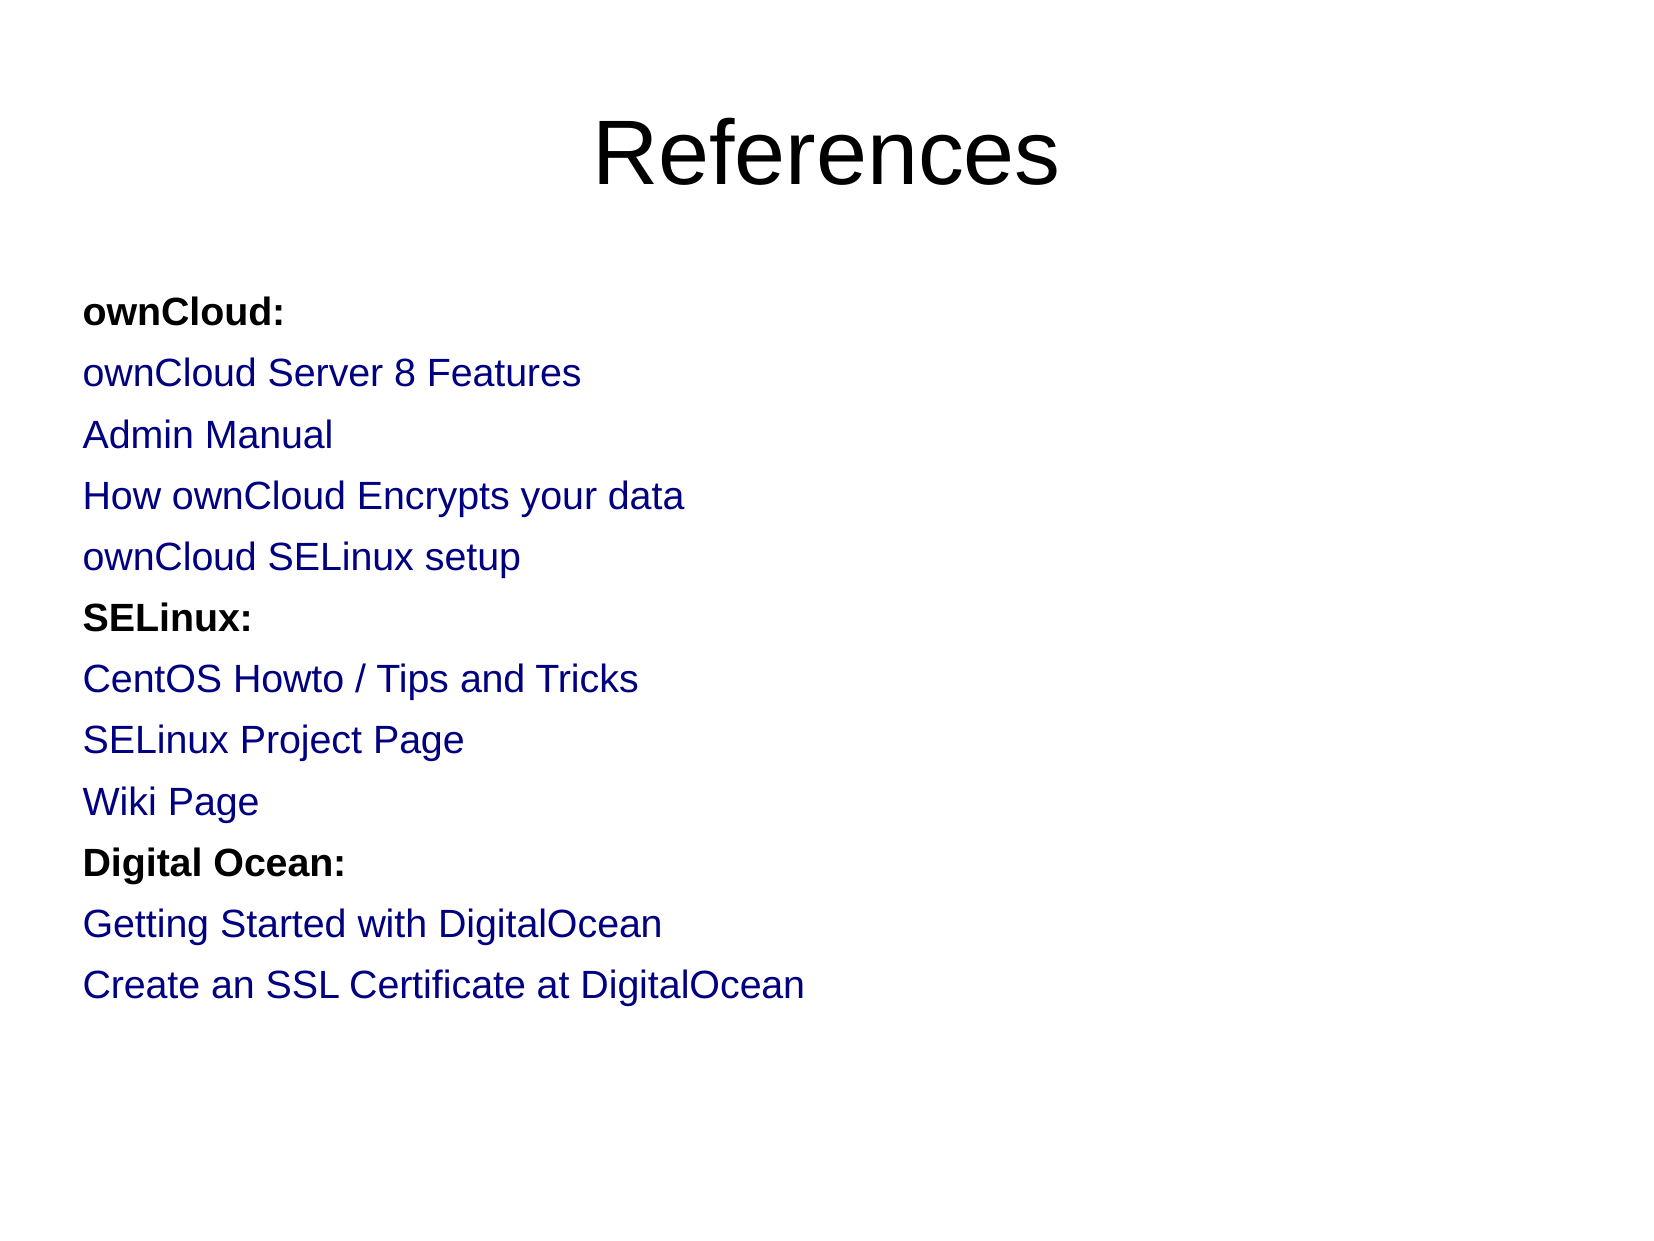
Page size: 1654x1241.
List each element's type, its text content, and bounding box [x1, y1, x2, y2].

title References [82, 49, 1571, 257]
list ownCloud: ownCloud Server 8 Features Admin Manual How ownCloud Encrypts your data ownCloud SELinux setup SELinux: CentOS Howto / Tips and Tricks SELinux Project Page Wiki Page Digital Ocean: Getting Started with DigitalOcean Create an SSL Certificate at DigitalOcean [82, 290, 1571, 1010]
